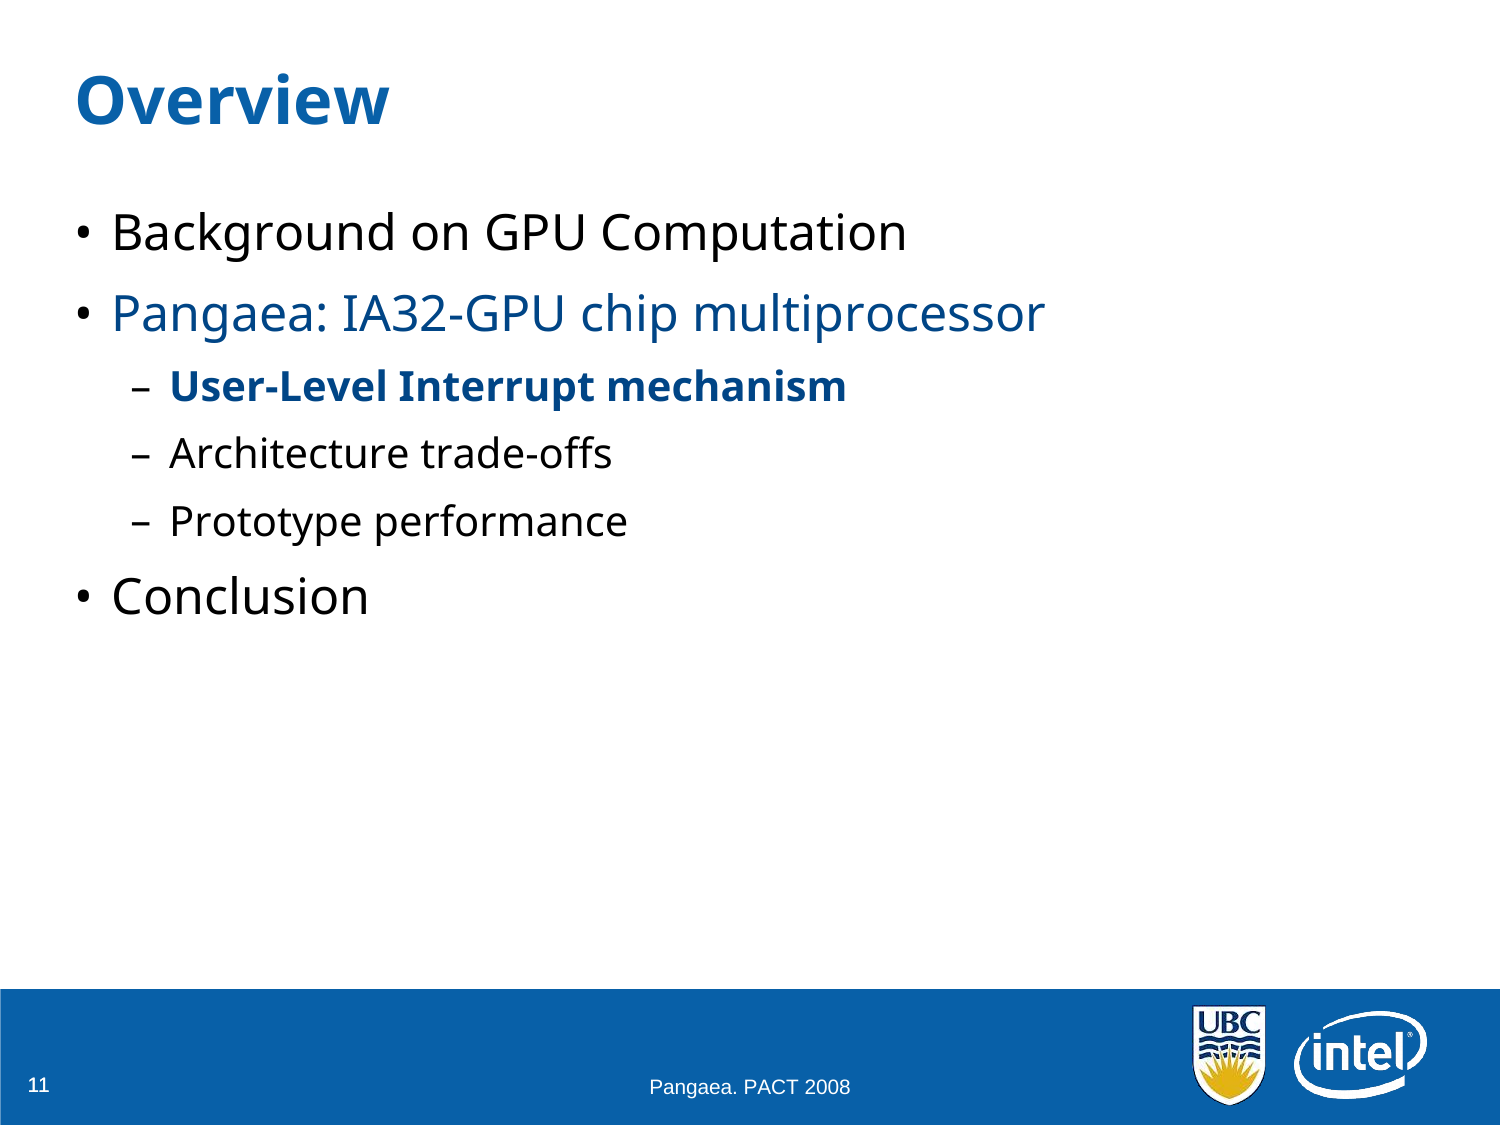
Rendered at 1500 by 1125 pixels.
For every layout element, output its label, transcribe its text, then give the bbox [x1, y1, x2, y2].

title Overview [74, 25, 1427, 172]
picture [1294, 1011, 1427, 1099]
picture [1192, 1005, 1266, 1106]
list Background on GPU Computation Pangaea: IA32-GPU chip multiprocessor User-Level Interrupt mechanism Architecture trade-offs Prototype performance Conclusion [74, 197, 1427, 992]
